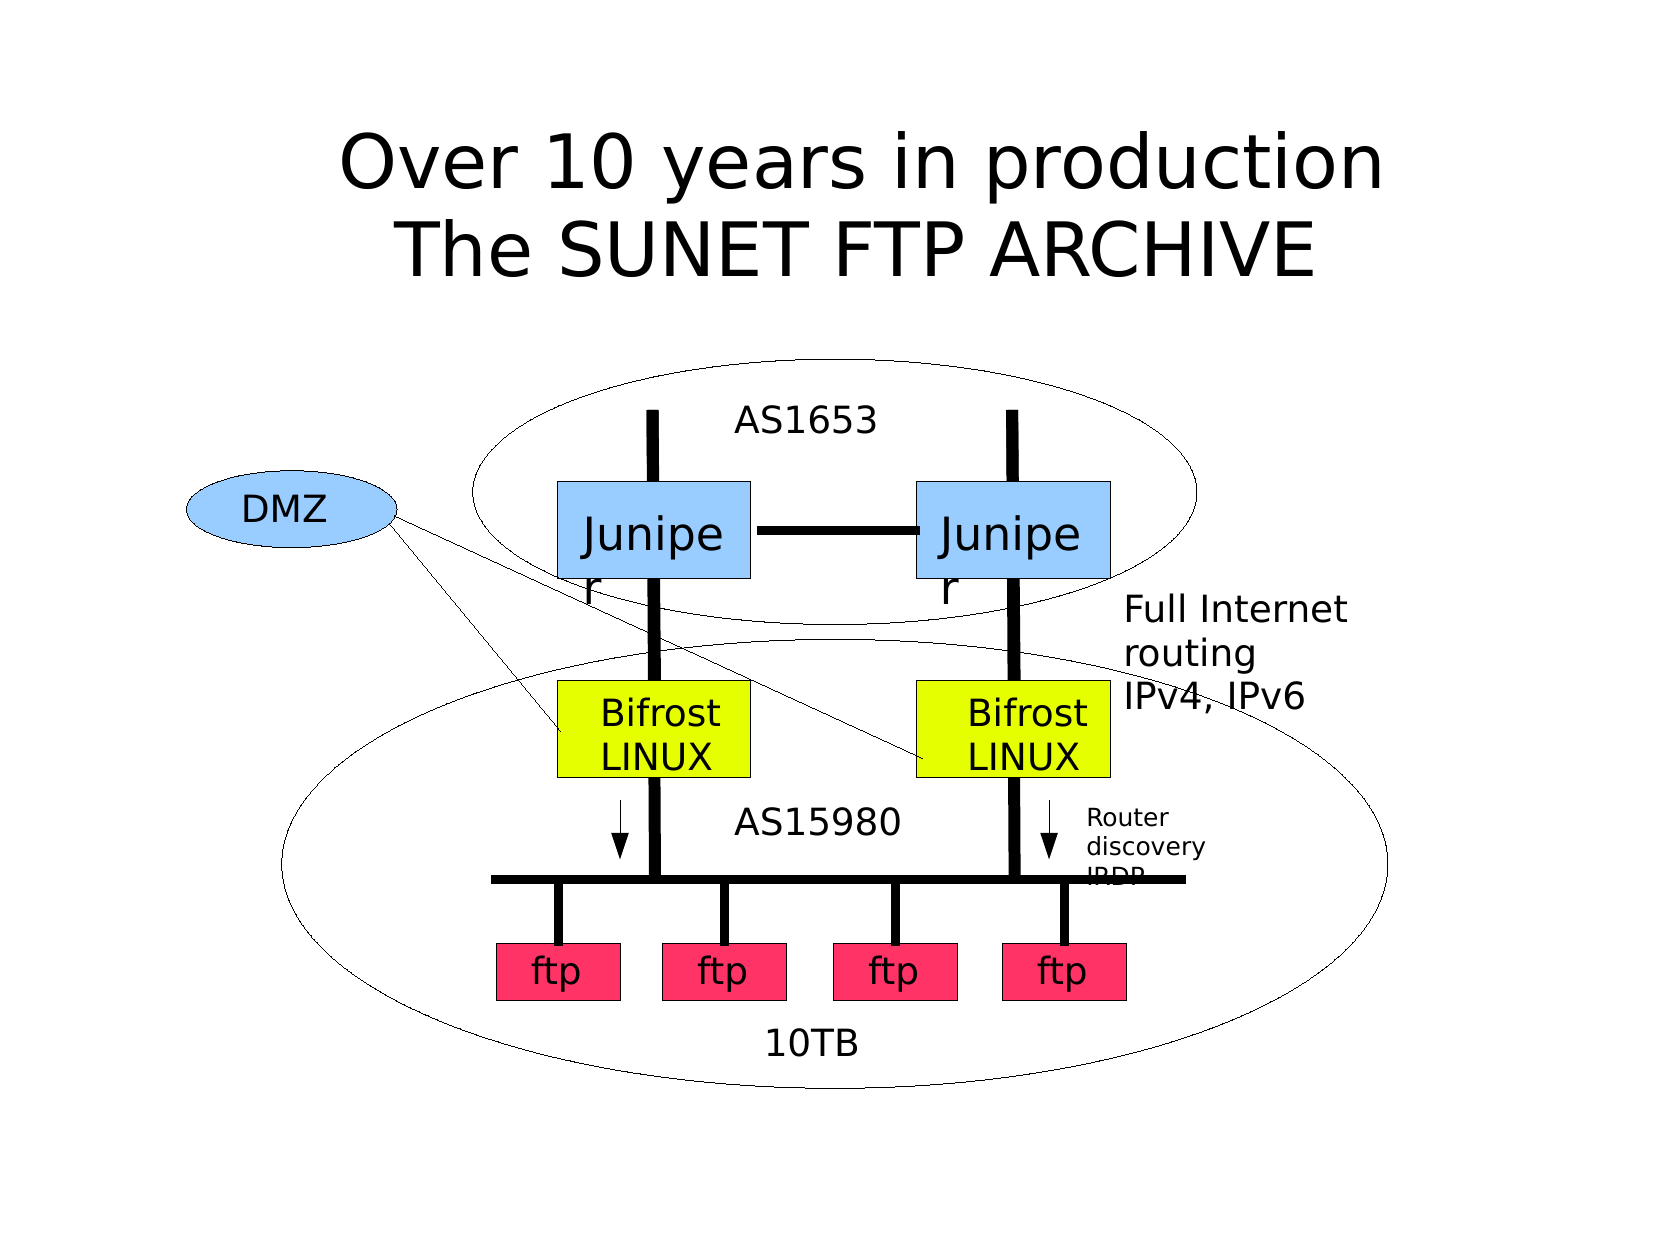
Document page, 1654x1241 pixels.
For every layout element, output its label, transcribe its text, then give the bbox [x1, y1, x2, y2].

text_box [662, 943, 682, 1001]
text_box [601, 943, 621, 1001]
text_box [938, 943, 958, 1001]
text_box AS1653 [719, 391, 892, 450]
title Over 10 years in production The SUNET FTP ARCHIVE [120, 102, 1533, 311]
text_box [557, 481, 751, 579]
text_box 10TB [748, 1014, 874, 1073]
text_box AS15980 [719, 793, 916, 852]
text_box ftp [682, 942, 767, 1087]
text_box Juniper [567, 501, 755, 623]
text_box Juniper [925, 501, 1112, 623]
text_box ftp [516, 942, 601, 1087]
text_box [767, 943, 787, 1001]
text_box [186, 470, 398, 548]
text_box DMZ [226, 480, 341, 539]
text_box Bifrost LINUX [585, 684, 734, 787]
text_box Bifrost LINUX [952, 684, 1102, 787]
text_box [496, 943, 516, 1001]
text_box [1107, 943, 1127, 1001]
text_box ftp [1022, 942, 1107, 1087]
text_box Full Internet routing IPv4, IPv6 [1108, 580, 1508, 726]
text_box Router discovery IRDP [1071, 795, 1293, 899]
text_box [557, 680, 751, 778]
text_box [916, 680, 1111, 778]
text_box [1002, 943, 1022, 1001]
text_box [833, 943, 853, 1001]
text_box [916, 481, 1111, 579]
text_box ftp [853, 942, 938, 1087]
